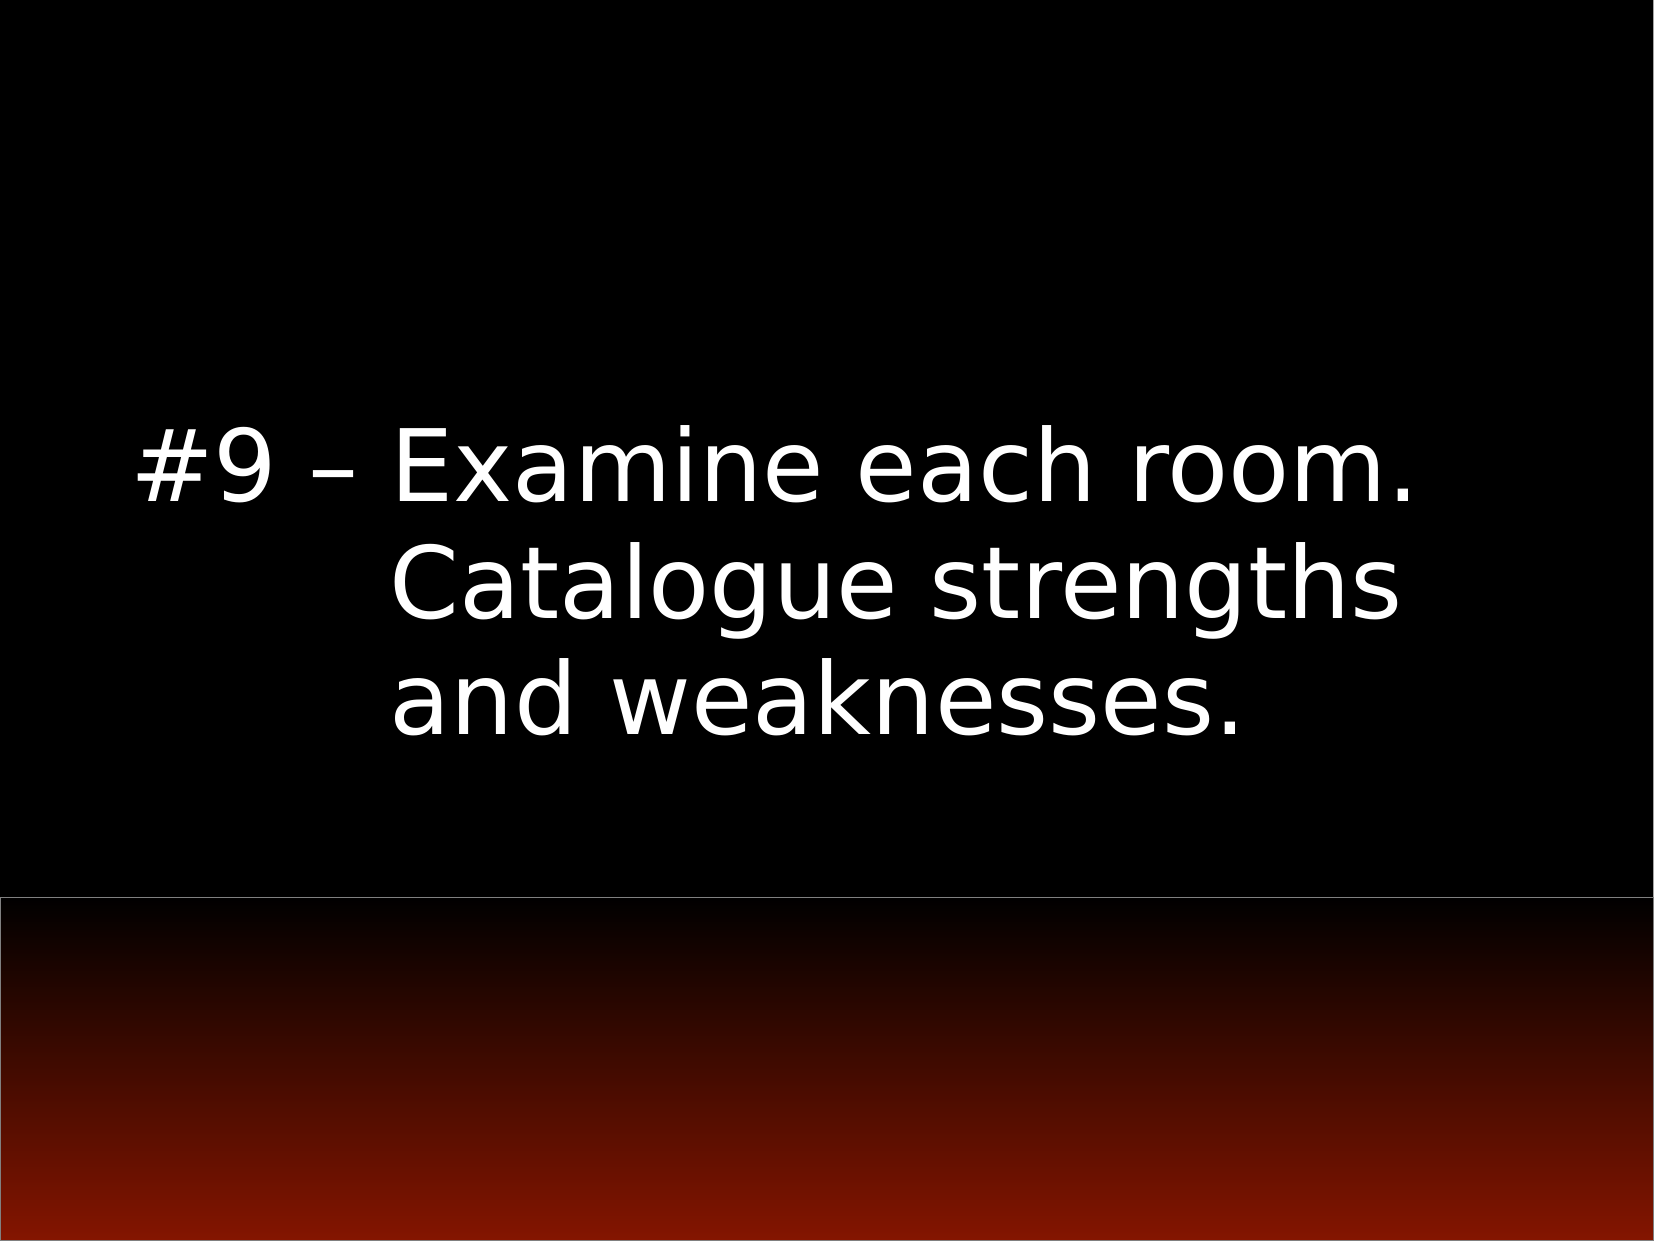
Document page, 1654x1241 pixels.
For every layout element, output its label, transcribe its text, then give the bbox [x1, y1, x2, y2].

text_box #9 – Examine each room. Catalogue strengths and weaknesses. [70, 401, 1548, 766]
